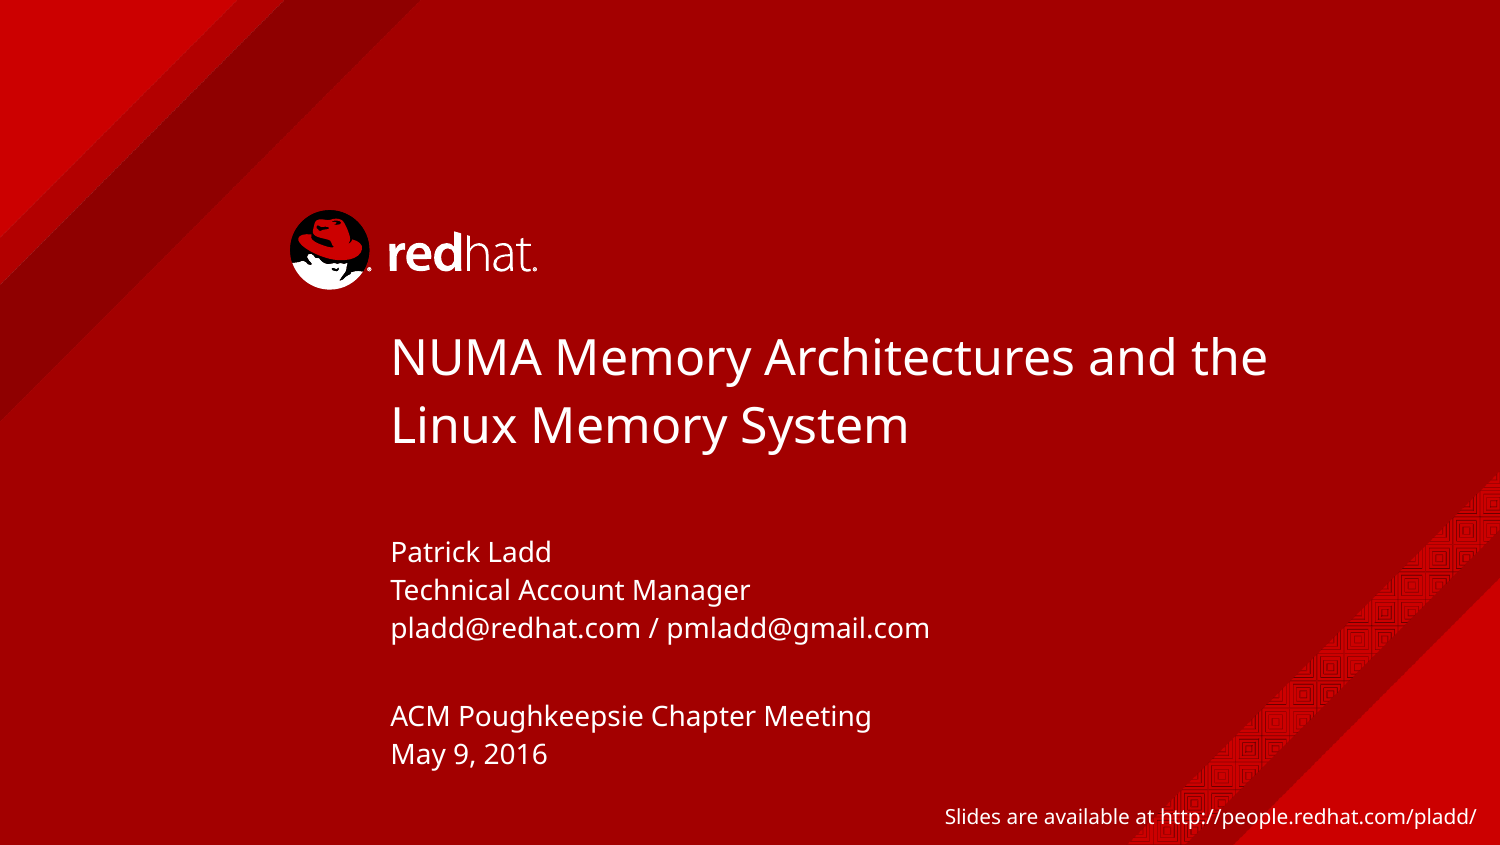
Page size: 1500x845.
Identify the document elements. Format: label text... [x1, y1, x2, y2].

list Patrick Ladd Technical Account Manager pladd@redhat.com / pmladd@gmail.com ACM Poughkeepsie Chapter Meeting May 9, 2016 [390, 482, 1351, 748]
title NUMA Memory Architectures and the Linux Memory System [390, 321, 1351, 463]
picture [0, 0, 1500, 845]
text_box Slides are available at http://people.redhat.com/pladd/ [930, 795, 1494, 837]
